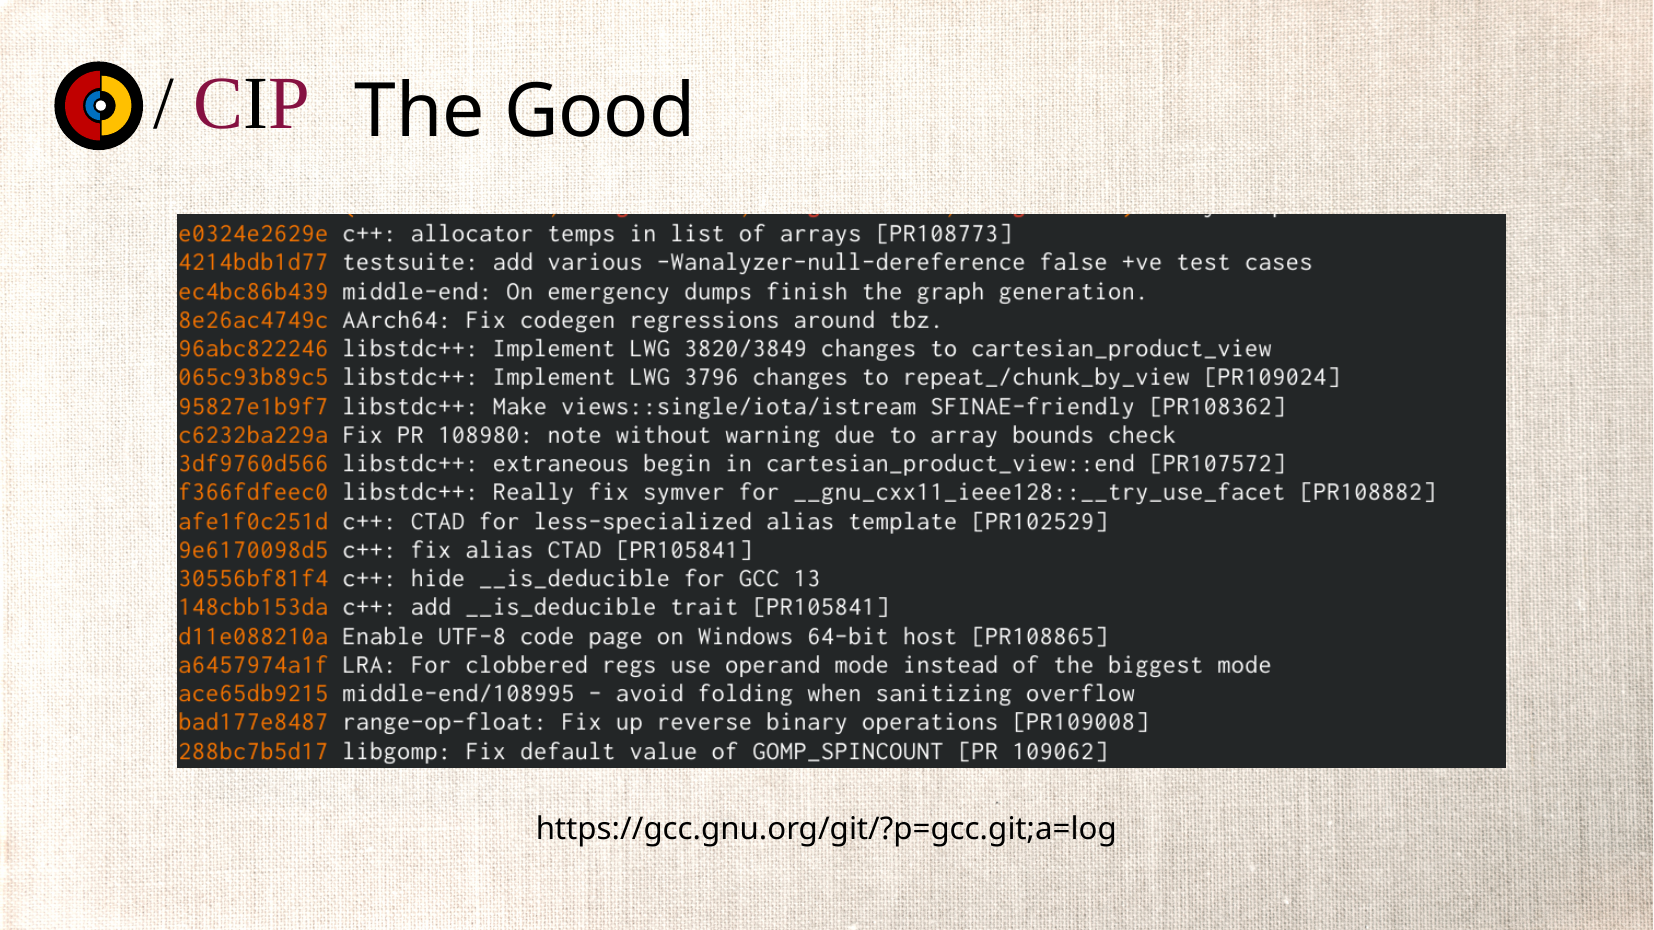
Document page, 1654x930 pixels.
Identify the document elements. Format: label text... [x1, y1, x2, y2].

picture [0, 0, 1654, 930]
title The Good [354, 29, 1541, 185]
text_box https://gcc.gnu.org/git/?p=gcc.git;a=log [0, 798, 1653, 930]
